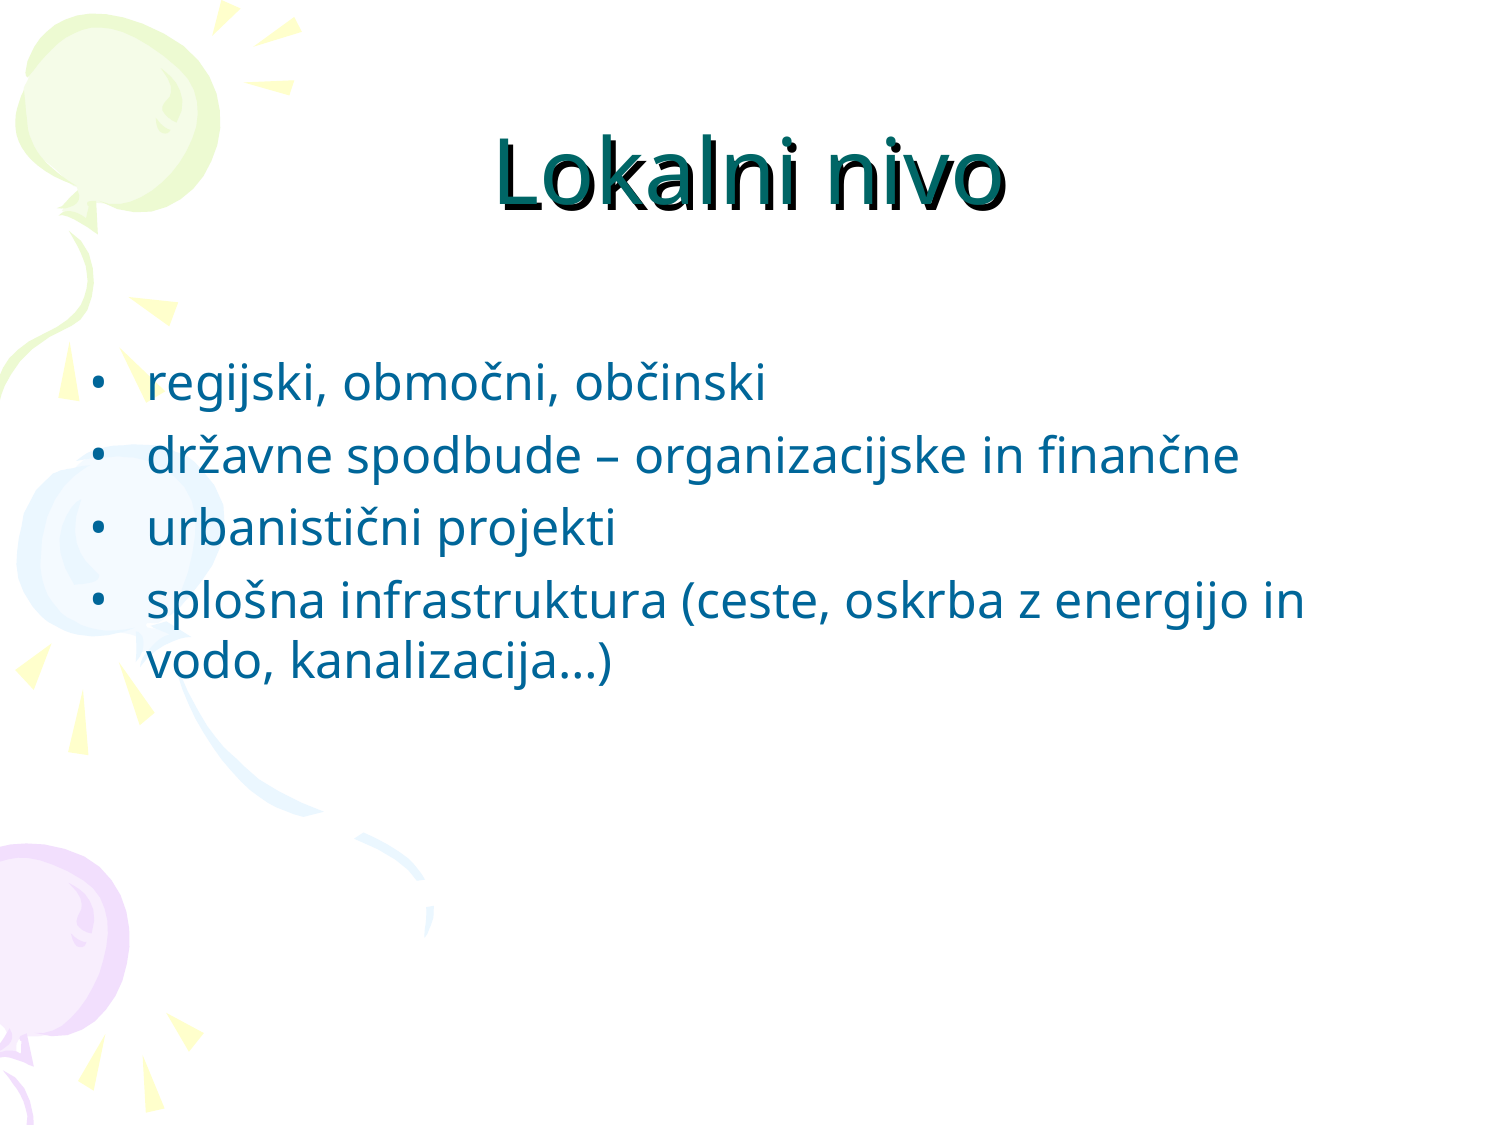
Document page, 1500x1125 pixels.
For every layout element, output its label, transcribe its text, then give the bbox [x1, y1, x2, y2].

list regijski, območni, občinski državne spodbude – organizacijske in finančne urbanistični projekti splošna infrastruktura (ceste, oskrba z energijo in vodo, kanalizacija…) [75, 262, 1426, 994]
title Lokalni nivo [72, 16, 1426, 233]
